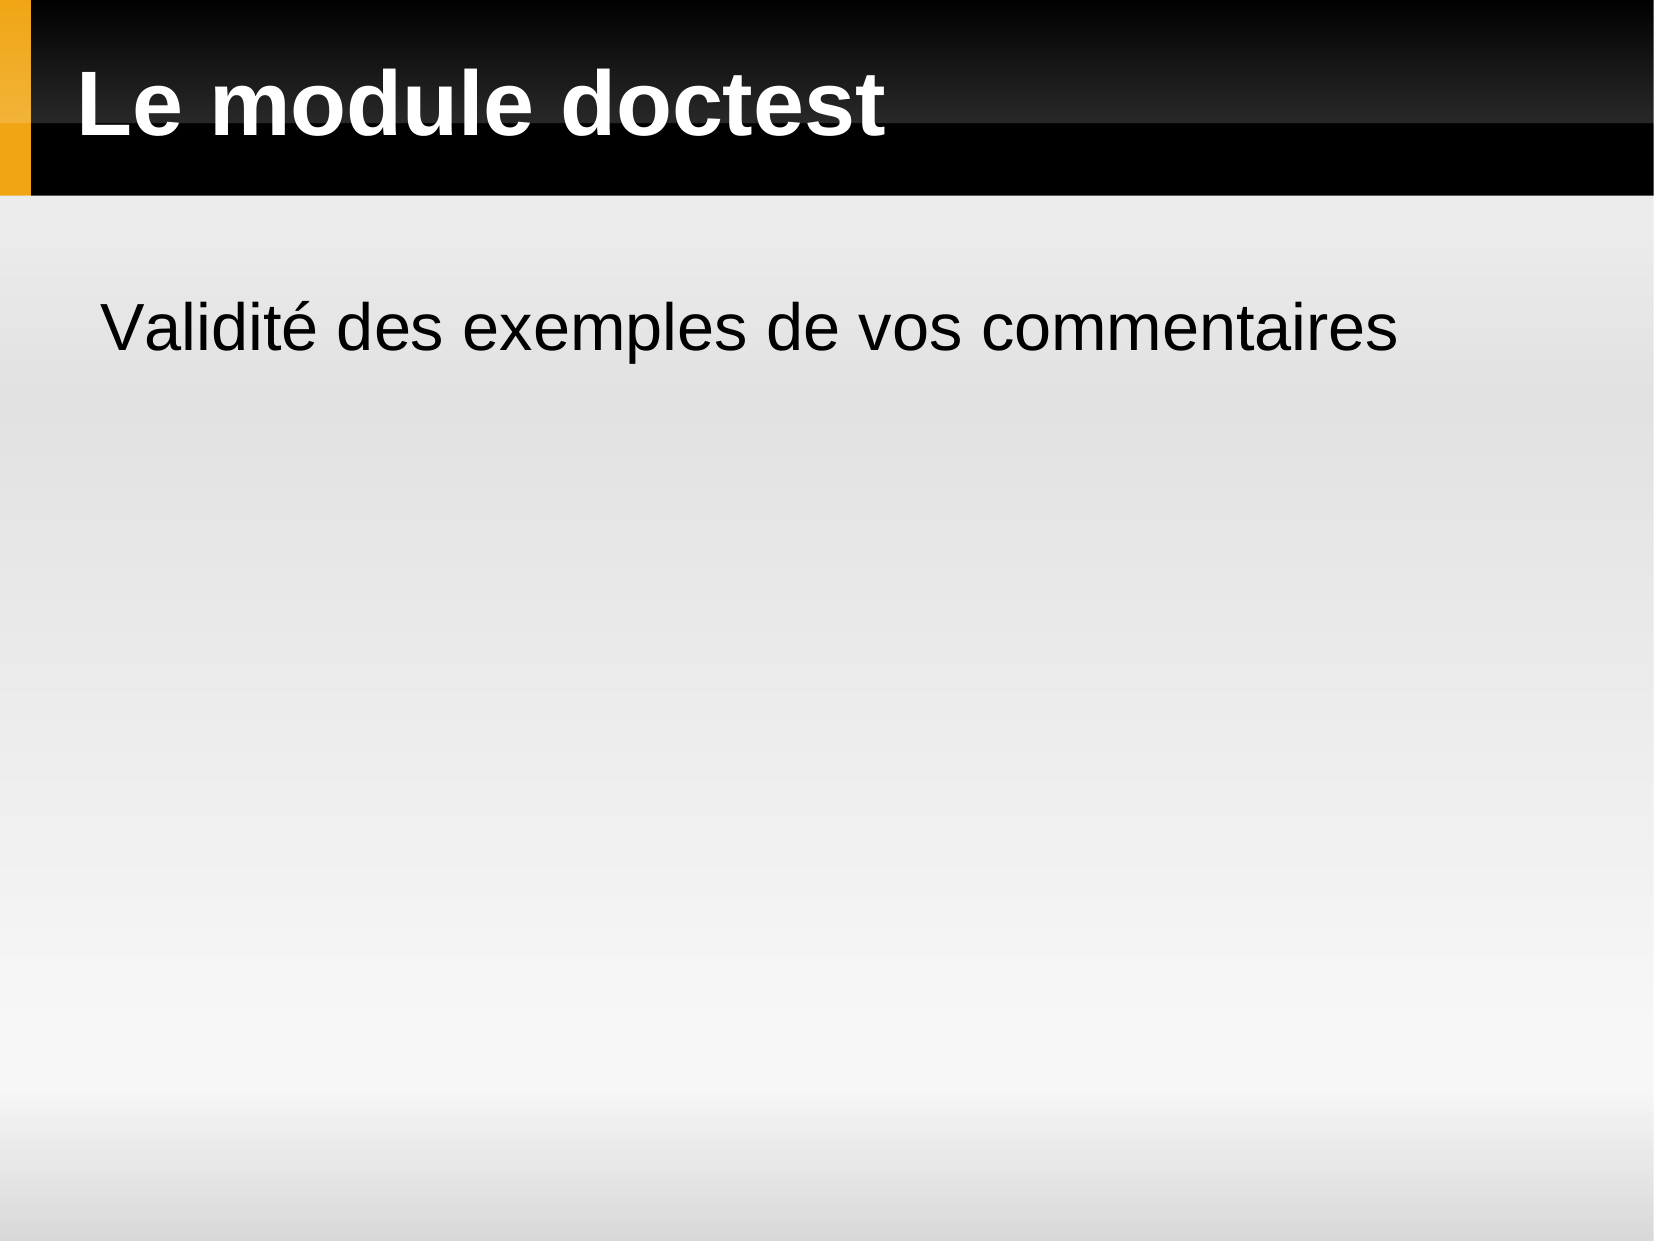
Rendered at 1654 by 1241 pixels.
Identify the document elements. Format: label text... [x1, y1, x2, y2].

title Le module doctest [76, 7, 1565, 200]
picture [0, 0, 1654, 1241]
list Validité des exemples de vos commentaires [82, 290, 1571, 1094]
